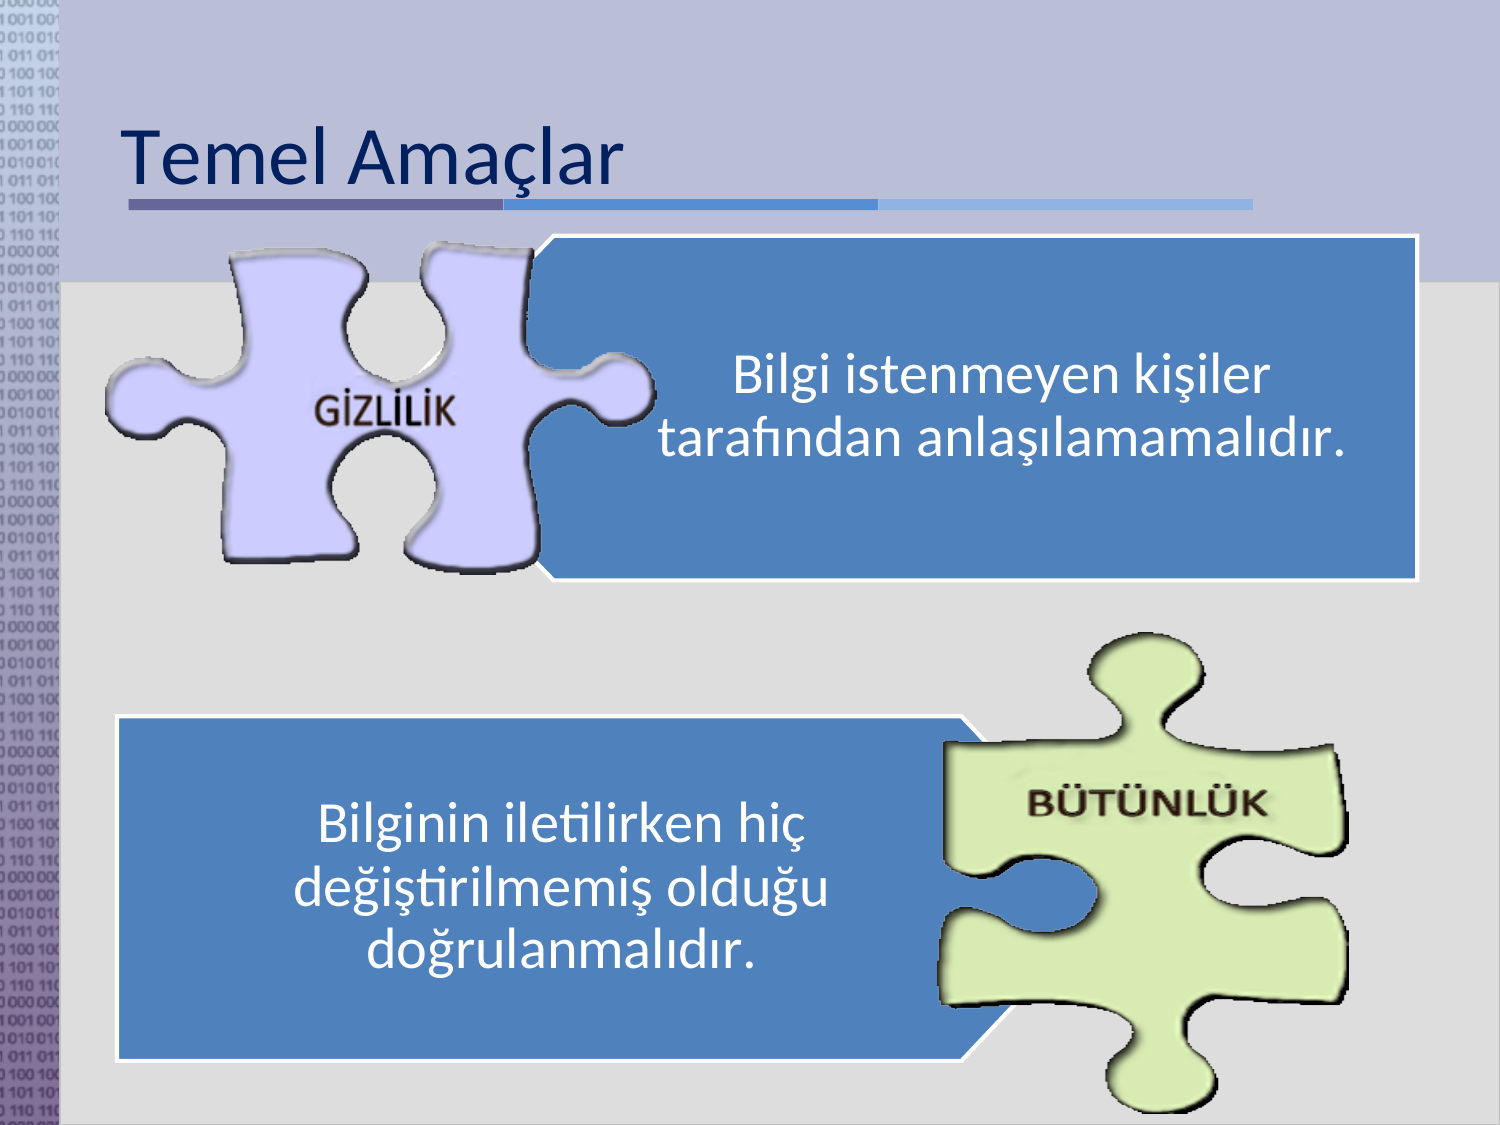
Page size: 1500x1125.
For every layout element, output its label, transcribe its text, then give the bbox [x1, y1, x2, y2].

picture [105, 241, 657, 575]
text_box Bilginin iletilirken hiç değiştirilmemiş olduğu doğrulanmalıdır. [140, 714, 866, 1060]
text_box [116, 716, 937, 1061]
text_box Temel Amaçlar [105, 93, 844, 210]
text_box [552, 235, 1418, 581]
picture [937, 632, 1349, 1114]
text_box [128, 199, 1253, 211]
text_box Bilgi istenmeyen kişiler tarafından anlaşılamamalıdır. [470, 234, 1417, 579]
picture [0, 0, 60, 1125]
